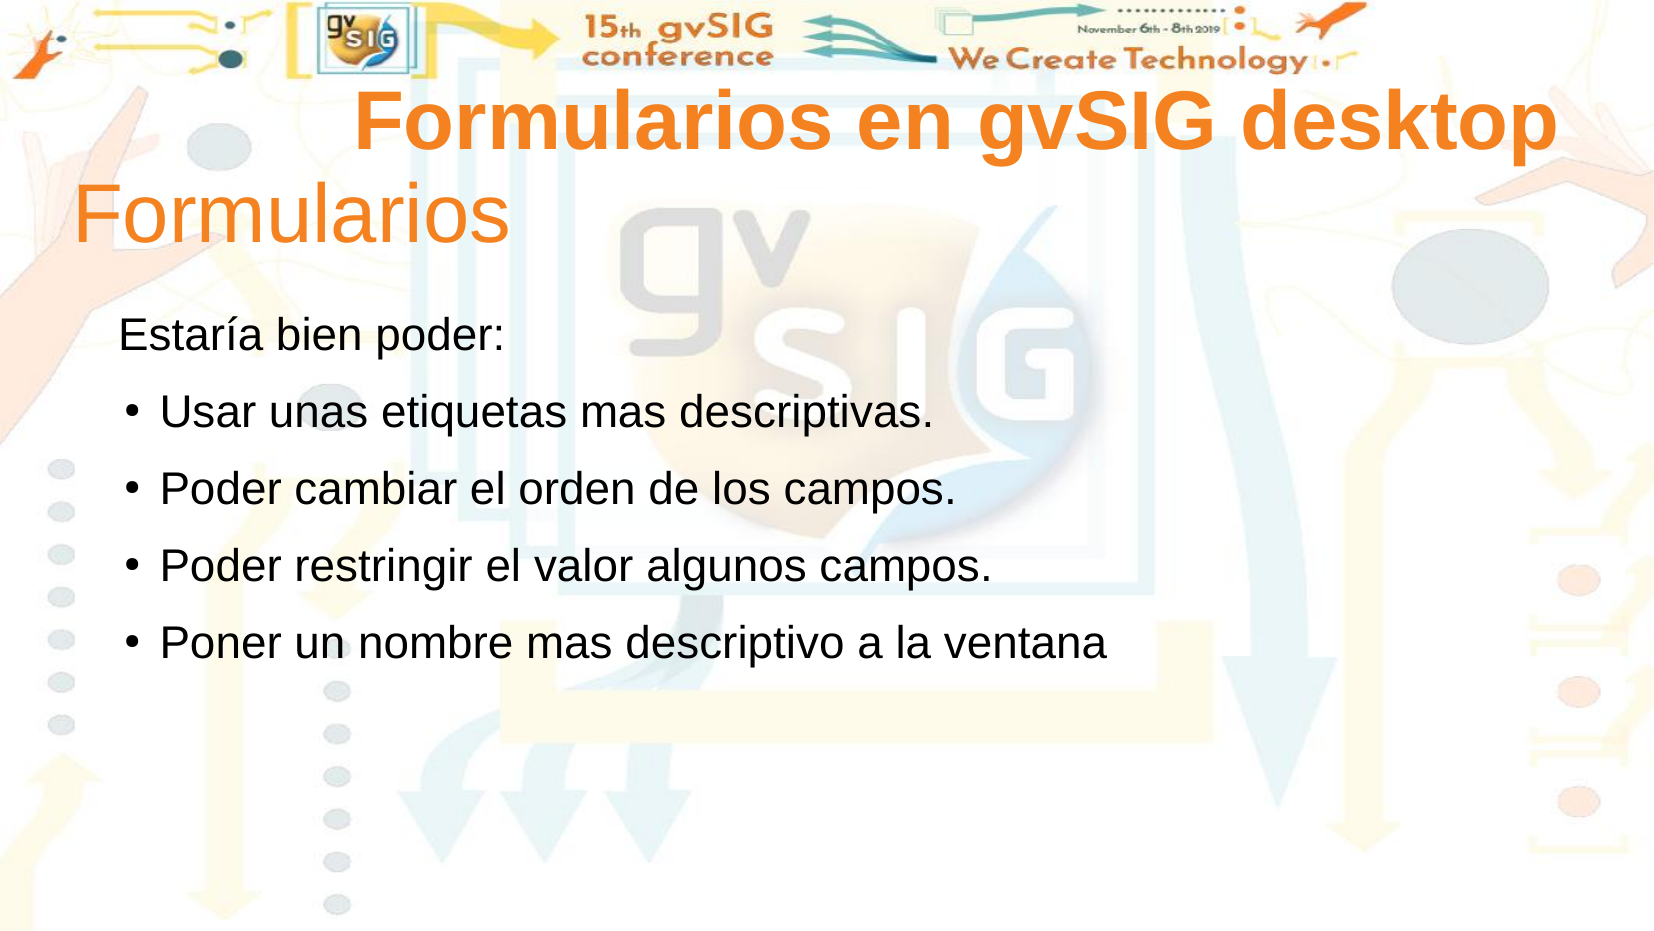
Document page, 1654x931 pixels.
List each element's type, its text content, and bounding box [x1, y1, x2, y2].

text_box Estaría bien poder: Usar unas etiquetas mas descriptivas. Poder cambiar el orden de los campos. Poder restringir el valor algunos campos. Poner un nombre mas descriptivo a la ventana [82, 283, 1560, 886]
title Formularios [72, 167, 1561, 261]
picture [0, 0, 1654, 931]
title Formularios en gvSIG desktop [72, 73, 1561, 167]
